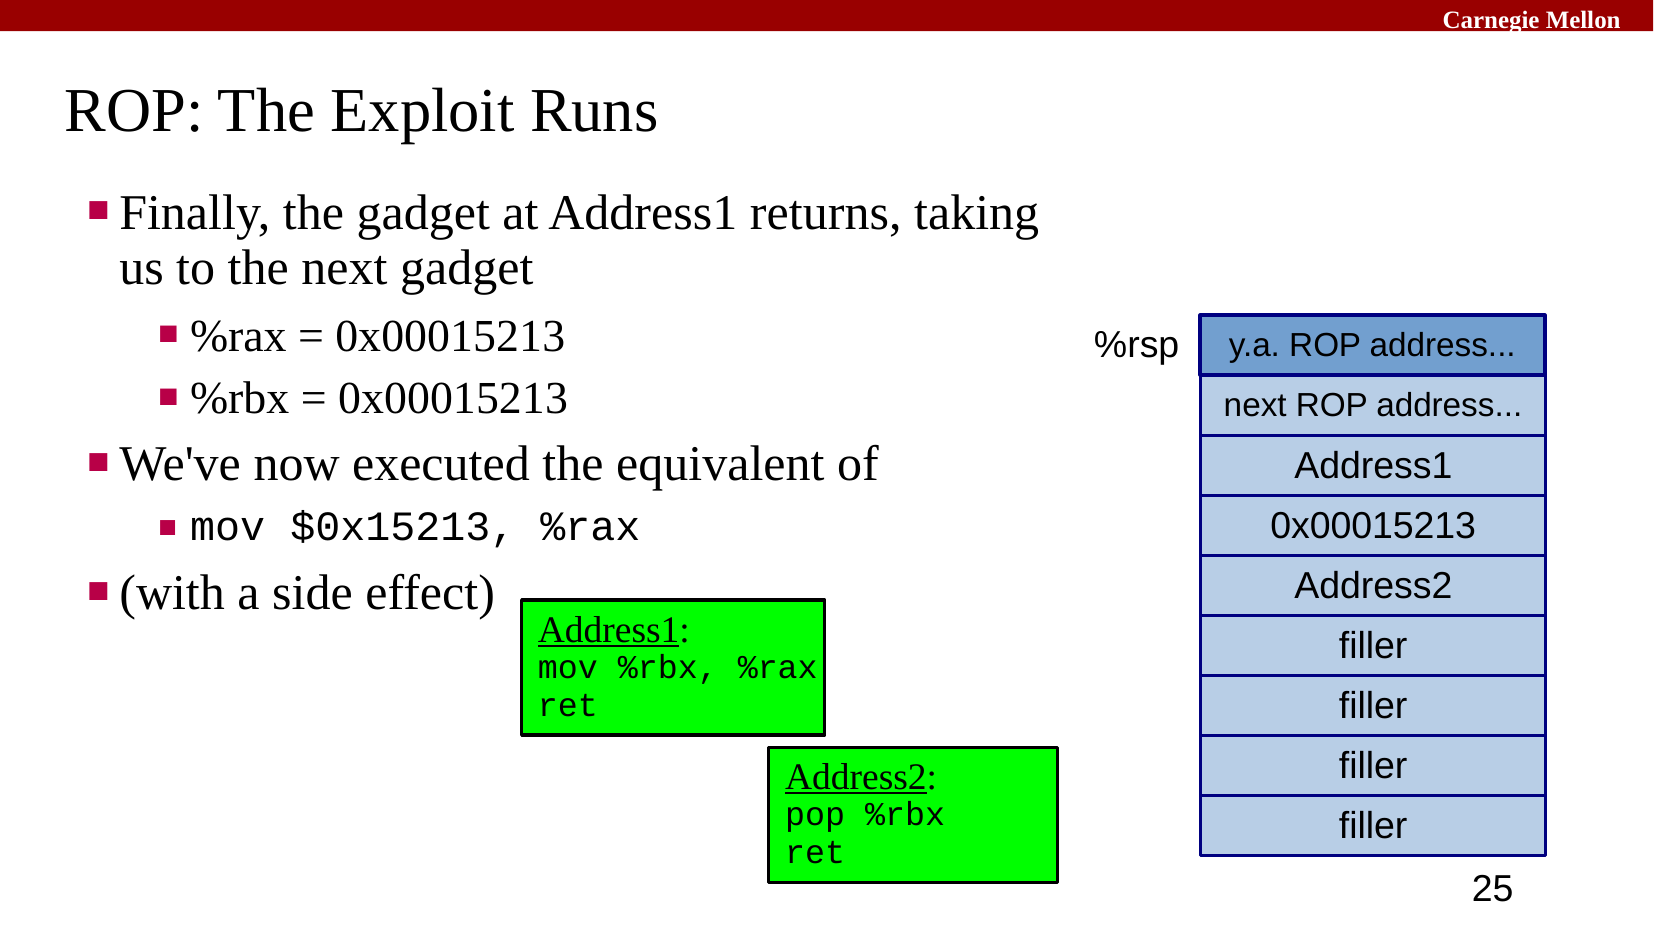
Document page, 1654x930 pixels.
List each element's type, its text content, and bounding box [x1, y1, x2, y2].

list Finally, the gadget at Address1 returns, taking us to the next gadget %rax = 0x00015213 %rbx = 0x00015213 We've now executed the equivalent of mov $0x15213, %rax (with a side effect) [71, 184, 1047, 859]
text_box y.a. ROP address... [1200, 315, 1546, 376]
text_box %rsp [1079, 316, 1201, 377]
text_box filler [1200, 676, 1546, 736]
text_box Address2 [1200, 556, 1546, 616]
text_box next ROP address... [1200, 376, 1546, 436]
text_box 0x00015213 [1200, 496, 1546, 556]
text_box Address1 [1200, 436, 1546, 496]
title ROP: The Exploit Runs [64, 58, 1040, 163]
text_box Address2: pop %rbx ret [768, 747, 1058, 883]
text_box filler [1200, 736, 1546, 796]
text_box filler [1200, 796, 1546, 856]
text_box Address1: mov %rbx, %rax ret [521, 600, 825, 736]
text_box filler [1200, 616, 1546, 676]
